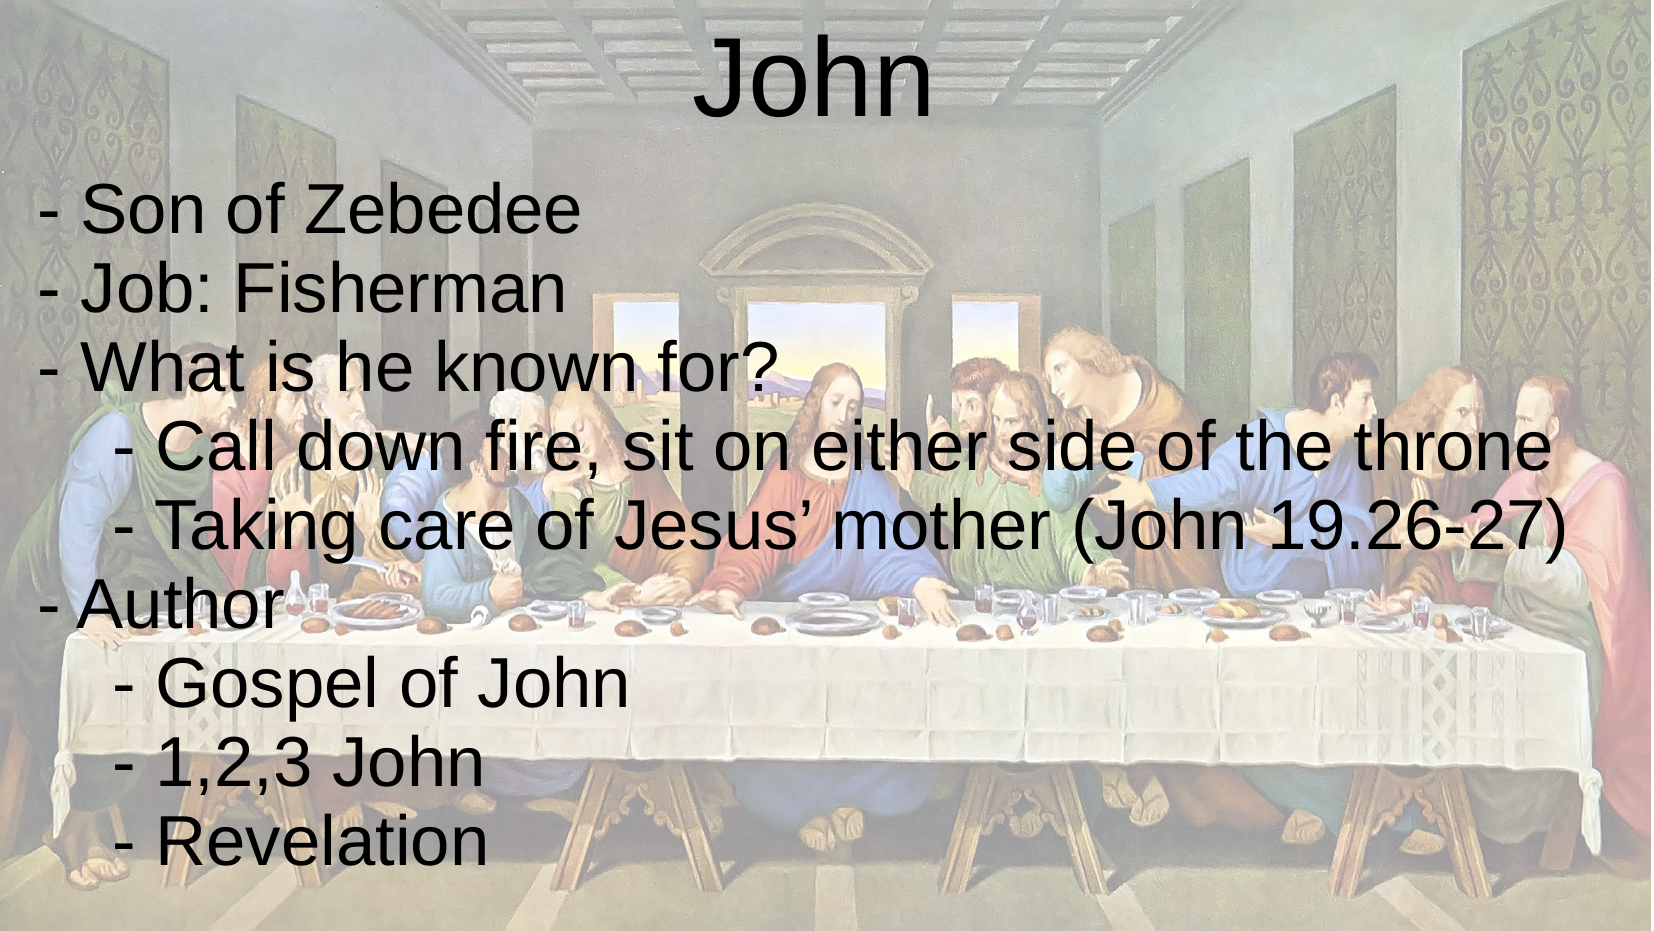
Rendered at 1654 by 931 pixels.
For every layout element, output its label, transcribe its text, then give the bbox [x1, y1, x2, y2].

picture [0, 0, 1651, 931]
title John [82, 0, 1571, 149]
subtitle - Son of Zebedee - Job: Fisherman - What is he known for? - Call down fire, sit on either side of the throne - Taking care of Jesus’ mother (John 19.26-27) - Author - Gospel of John - 1,2,3 John - Revelation [37, 149, 1613, 900]
